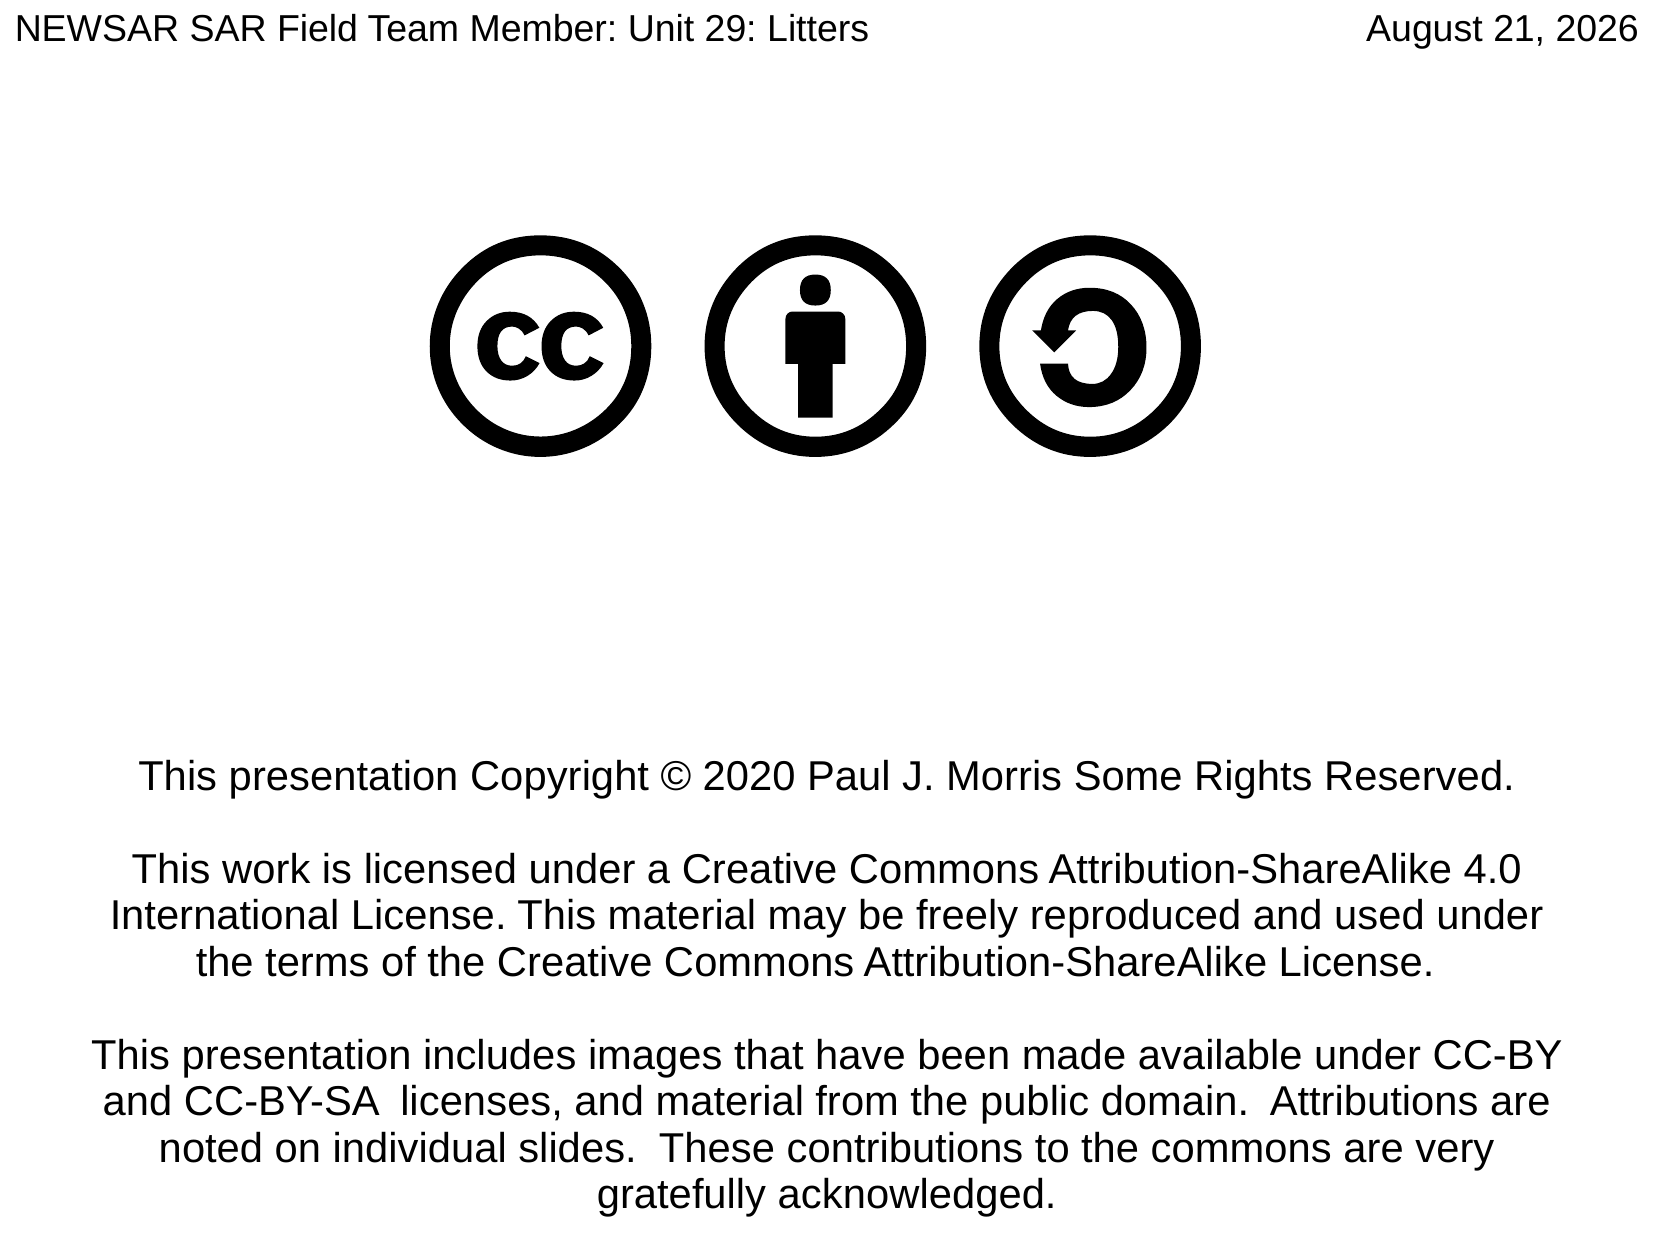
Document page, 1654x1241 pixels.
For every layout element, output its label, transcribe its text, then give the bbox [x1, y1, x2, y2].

text_box February 19, 2020 [1189, 0, 1654, 57]
text_box This presentation Copyright © 2020 Paul J. Morris Some Rights Reserved. This work is licensed under a Creative Commons Attribution-ShareAlike 4.0 International License. This material may be freely reproduced and used under the terms of the Creative Commons Attribution-ShareAlike License. This presentation includes images that have been made available under CC-BY and CC-BY-SA licenses, and material from the public domain. Attributions are noted on individual slides. These contributions to the commons are very gratefully acknowledged. [82, 739, 1571, 1232]
text_box NEWSAR SAR Field Team Member: Unit 29: Litters [0, 0, 1190, 75]
picture [977, 233, 1203, 459]
picture [702, 233, 928, 459]
picture [428, 233, 654, 459]
